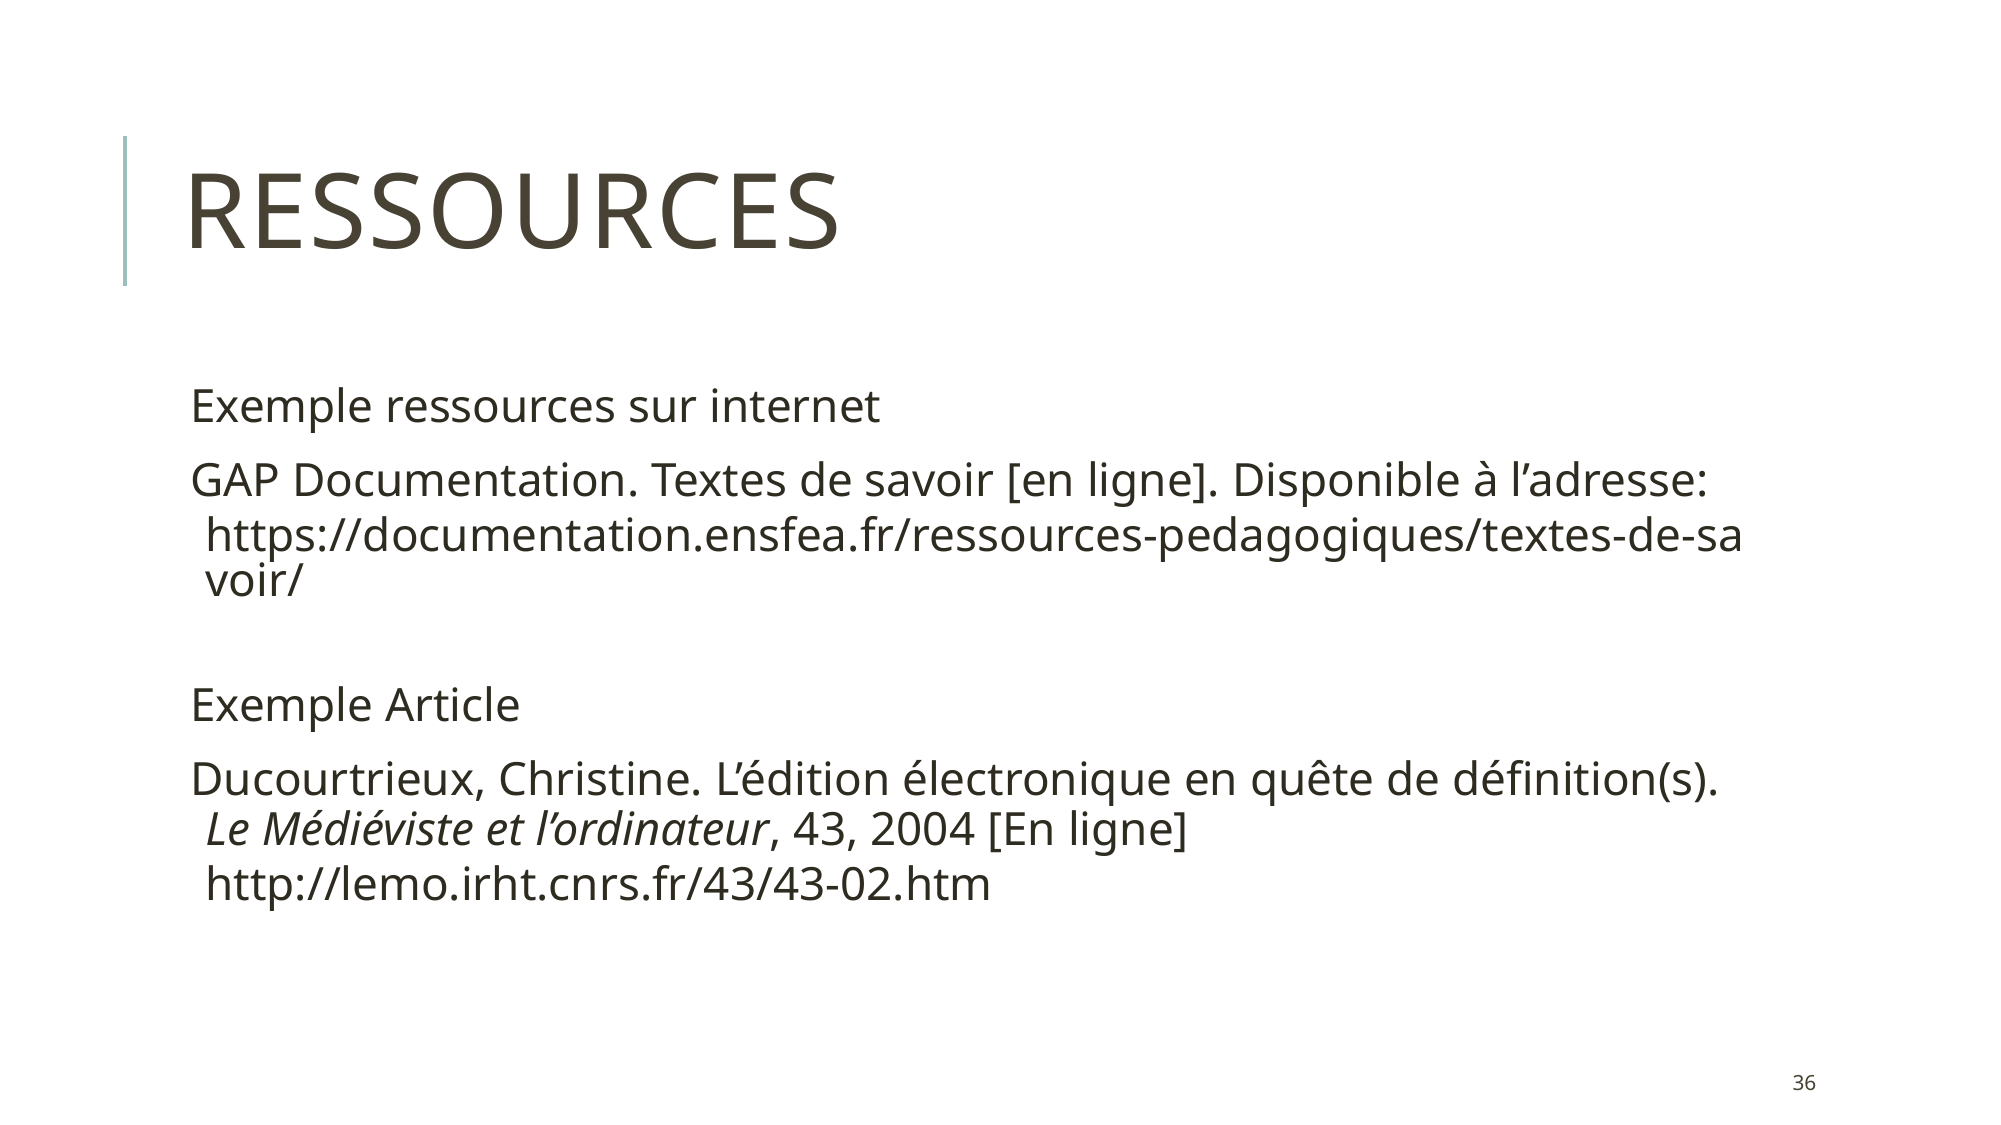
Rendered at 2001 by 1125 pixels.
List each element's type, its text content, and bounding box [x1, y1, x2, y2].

list Exemple ressources sur internet GAP Documentation. Textes de savoir [en ligne]. Disponible à l’adresse: https://documentation.ensfea.fr/ressources-pedagogiques/textes-de-savoir/ Exemple Article Ducourtrieux, Christine. L’édition électronique en quête de définition(s). Le Médiéviste et l’ordinateur, 43, 2004 [En ligne] http://lemo.irht.cnrs.fr/43/43-02.htm [168, 375, 1763, 1036]
text_box 36 [1777, 1061, 1938, 1107]
title RESSOURCES [168, 96, 1763, 343]
